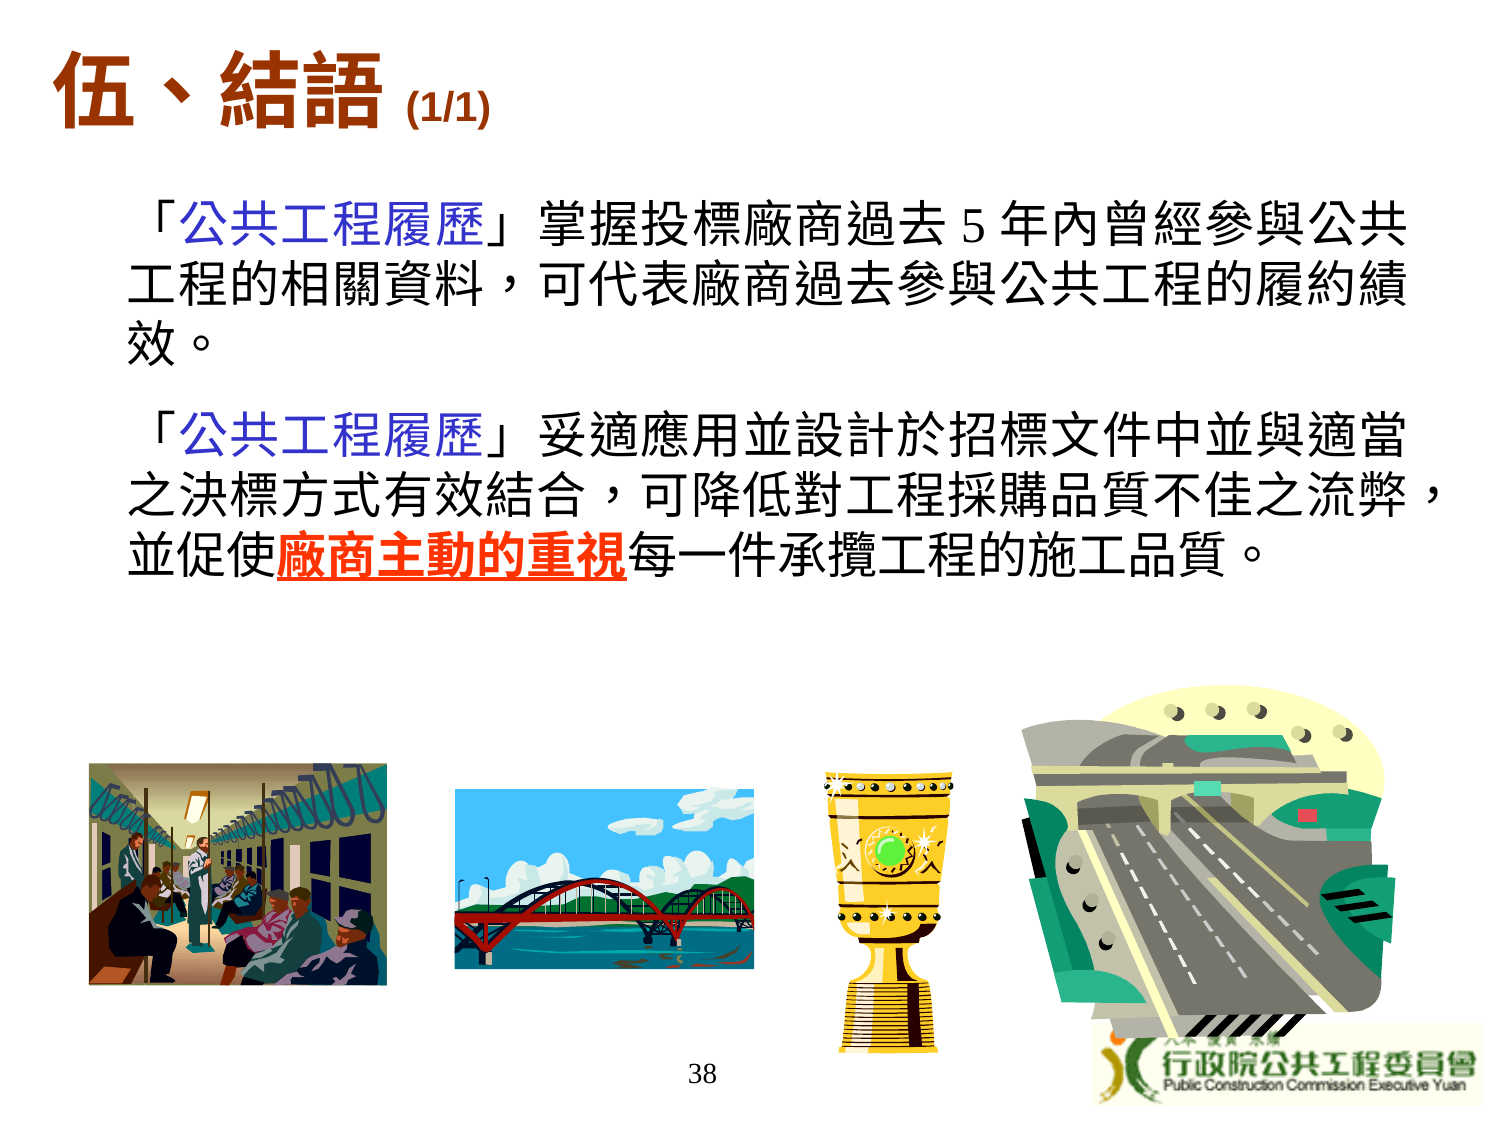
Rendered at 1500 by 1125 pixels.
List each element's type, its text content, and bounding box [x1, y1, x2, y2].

picture [454, 786, 755, 970]
text_box 「公共工程履歷」掌握投標廠商過去5年內曾經參與公共工程的相關資料，可代表廠商過去參與公共工程的履約績效。 「公共工程履歷」妥適應用並設計於招標文件中並與適當之決標方式有效結合，可降低對工程採購品質不佳之流弊，並促使廠商主動的重視每一件承攬工程的施工品質。 [112, 184, 1424, 592]
text_box <編號> [643, 1046, 762, 1098]
picture [1021, 680, 1483, 1106]
picture [820, 763, 954, 1054]
picture [88, 763, 387, 986]
title 伍、結語(1/1) [37, 25, 1461, 152]
